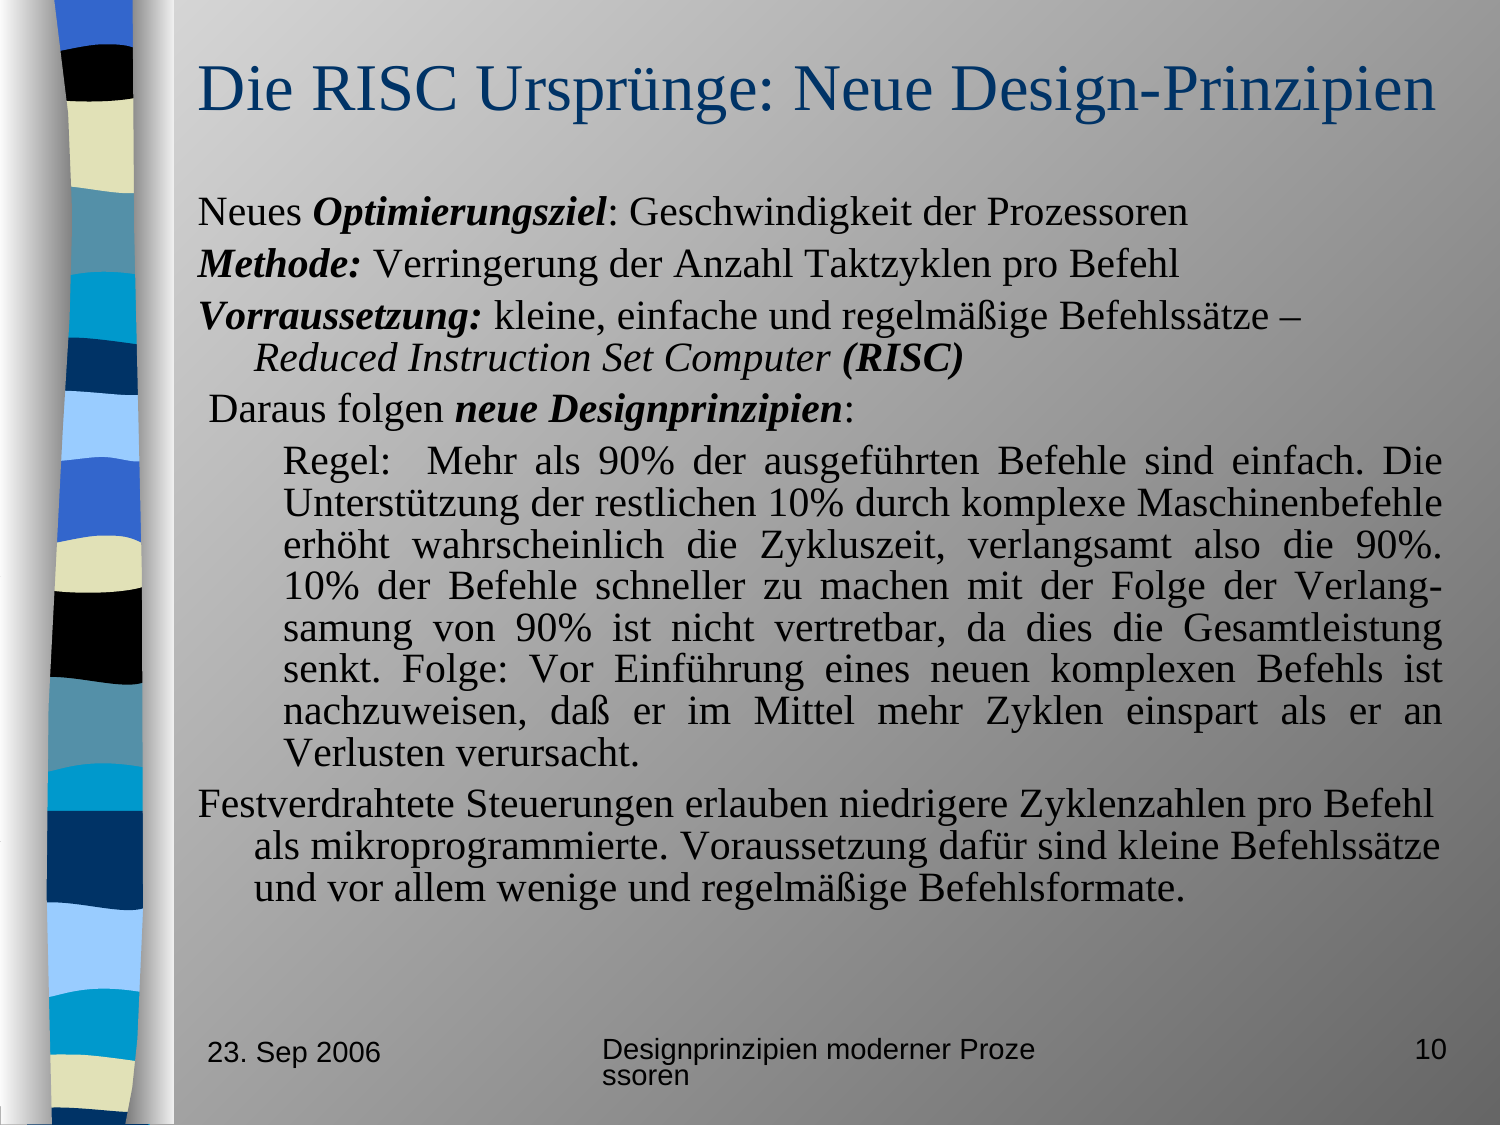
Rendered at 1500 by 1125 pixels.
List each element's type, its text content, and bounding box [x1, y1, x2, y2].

title Die RISC Ursprünge: Neue Design-Prinzipien [183, 0, 1459, 184]
list Neues Optimierungsziel: Geschwindigkeit der Prozessoren Methode: Verringerung der Anzahl Taktzyklen pro Befehl Vorraussetzung: kleine, einfache und regelmäßige Befehlssätze – Reduced Instruction Set Computer (RISC) Daraus folgen neue Designprinzipien: Regel: Mehr als 90% der ausgeführten Befehle sind einfach. Die Unterstützung der restlichen 10% durch komplexe Maschinenbefehle erhöht wahrscheinlich die Zykluszeit, verlangsamt also die 90%. 10% der Befehle schneller zu machen mit der Folge der Verlang-samung von 90% ist nicht vertretbar, da dies die Gesamtleistung senkt. Folge: Vor Einführung eines neuen komplexen Befehls ist nachzuweisen, daß er im Mittel mehr Zyklen einspart als er an Verlusten verursacht. Festverdrahtete Steuerungen erlauben niedrigere Zyklenzahlen pro Befehl als mikroprogrammierte. Voraussetzung dafür sind kleine Befehlssätze und vor allem wenige und regelmäßige Befehlsformate. [183, 184, 1459, 1084]
